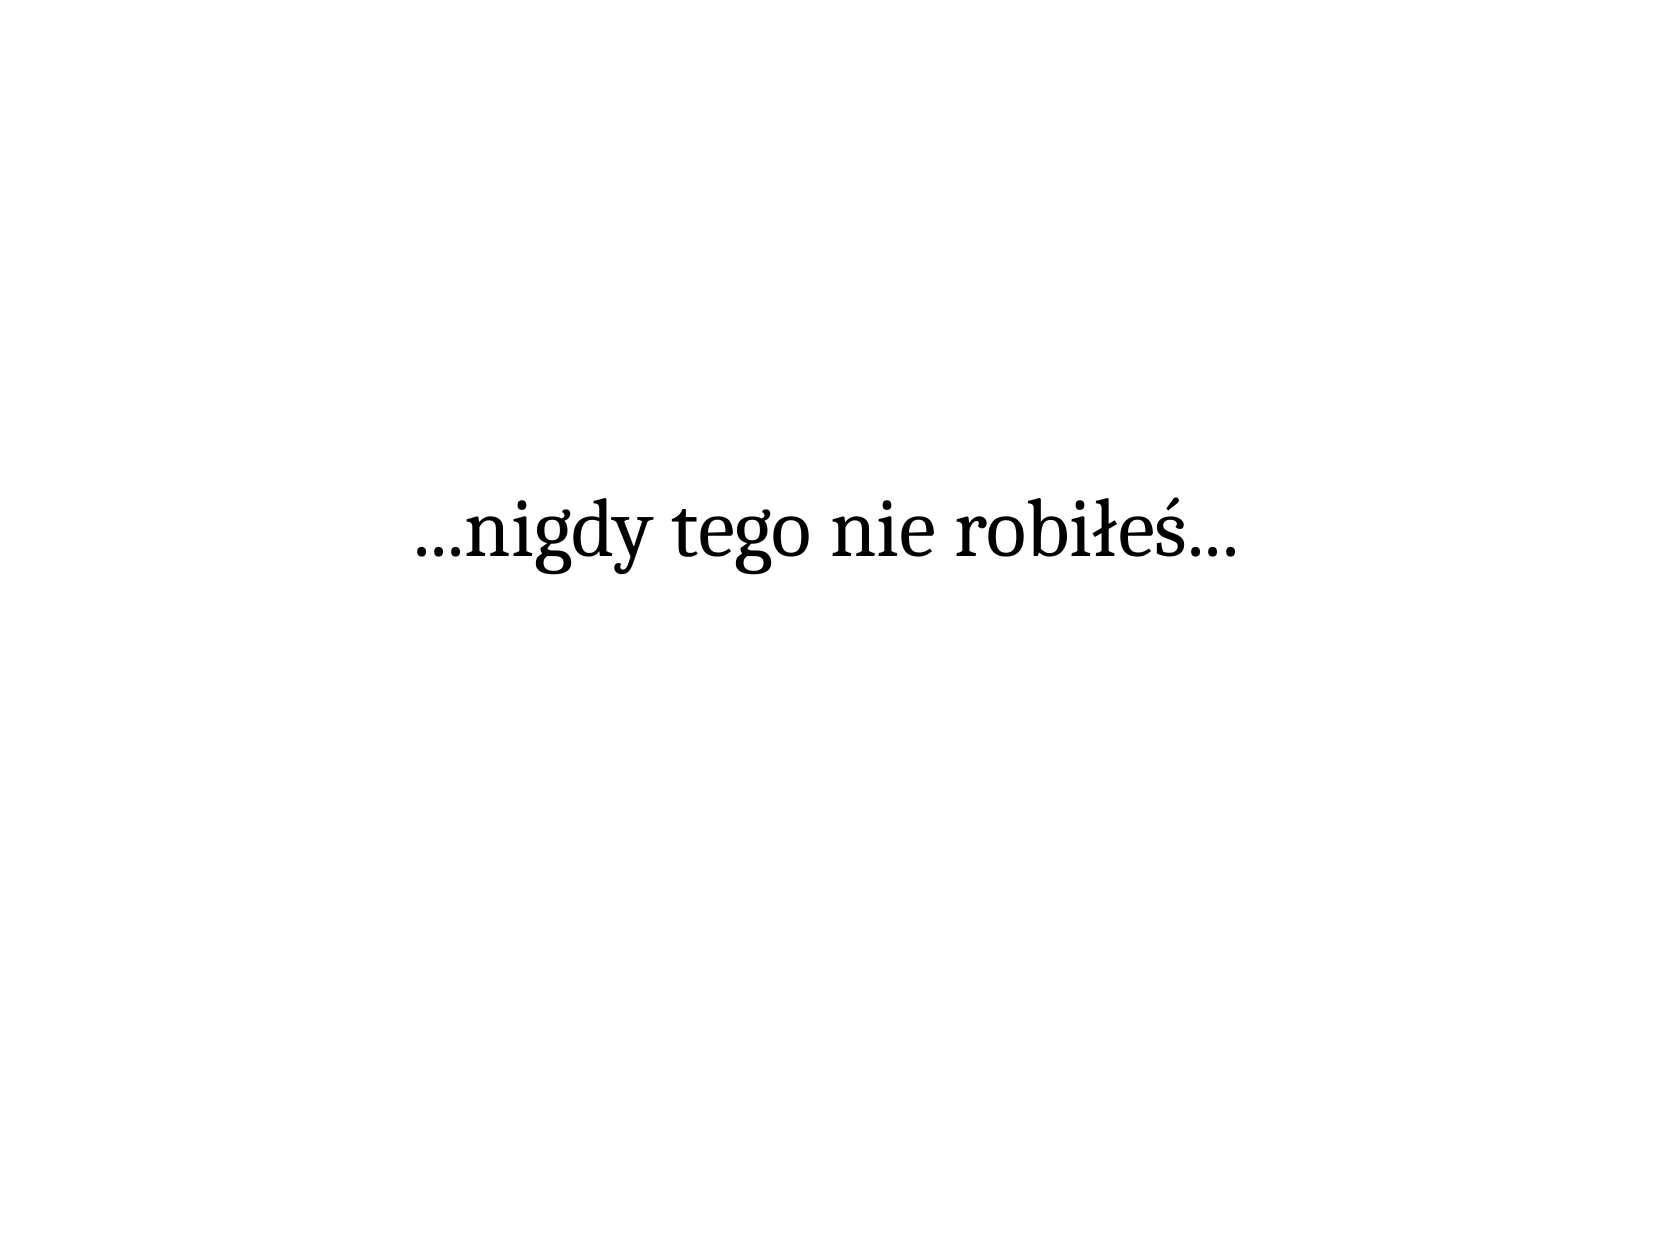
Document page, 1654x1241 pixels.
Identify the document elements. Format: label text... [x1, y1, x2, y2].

subtitle ...nigdy tego nie robiłeś... [82, 49, 1571, 1010]
